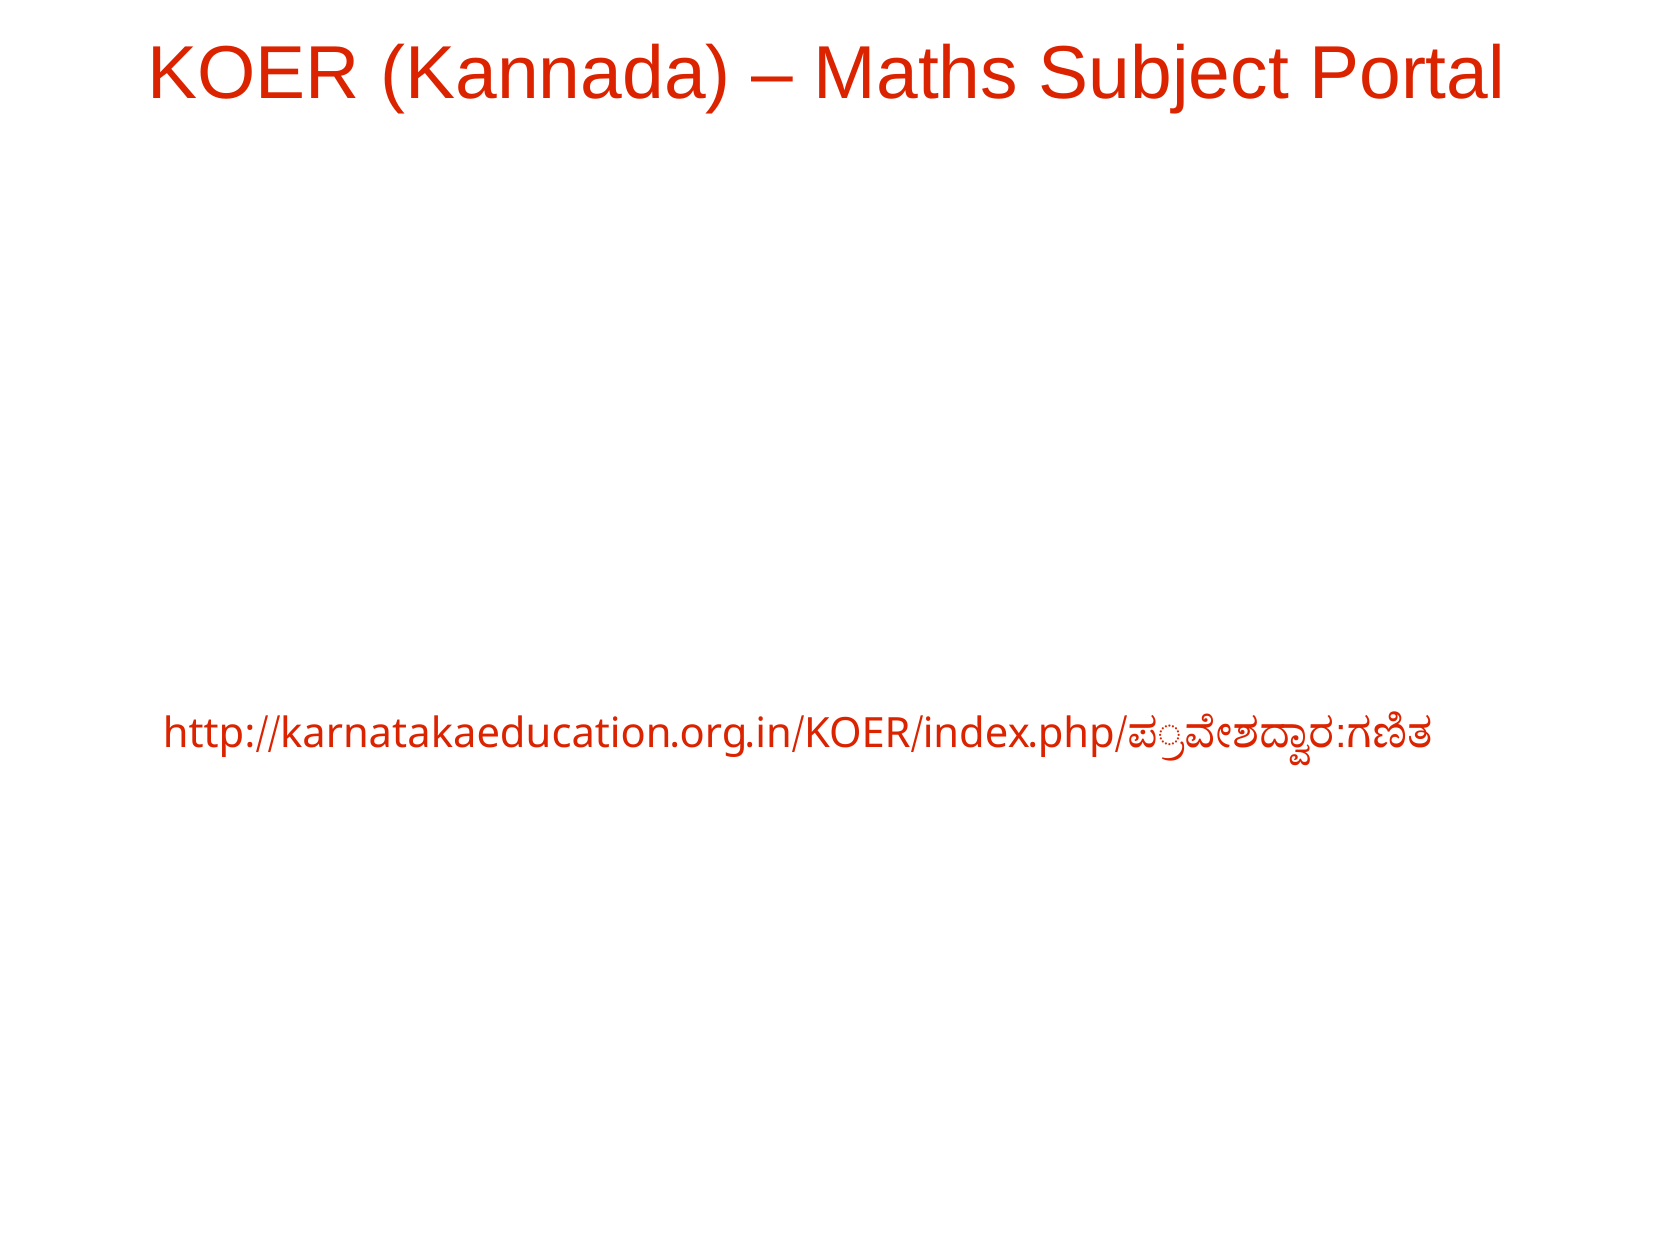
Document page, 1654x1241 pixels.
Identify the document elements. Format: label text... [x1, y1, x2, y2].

title http://karnatakaeducation.org.in/KOER/index.php/ಪ್ರವೇಶದ್ವಾರ:ಗಣಿತ [59, 259, 1548, 1227]
title KOER (Kannada) – Maths Subject Portal [82, 20, 1571, 125]
